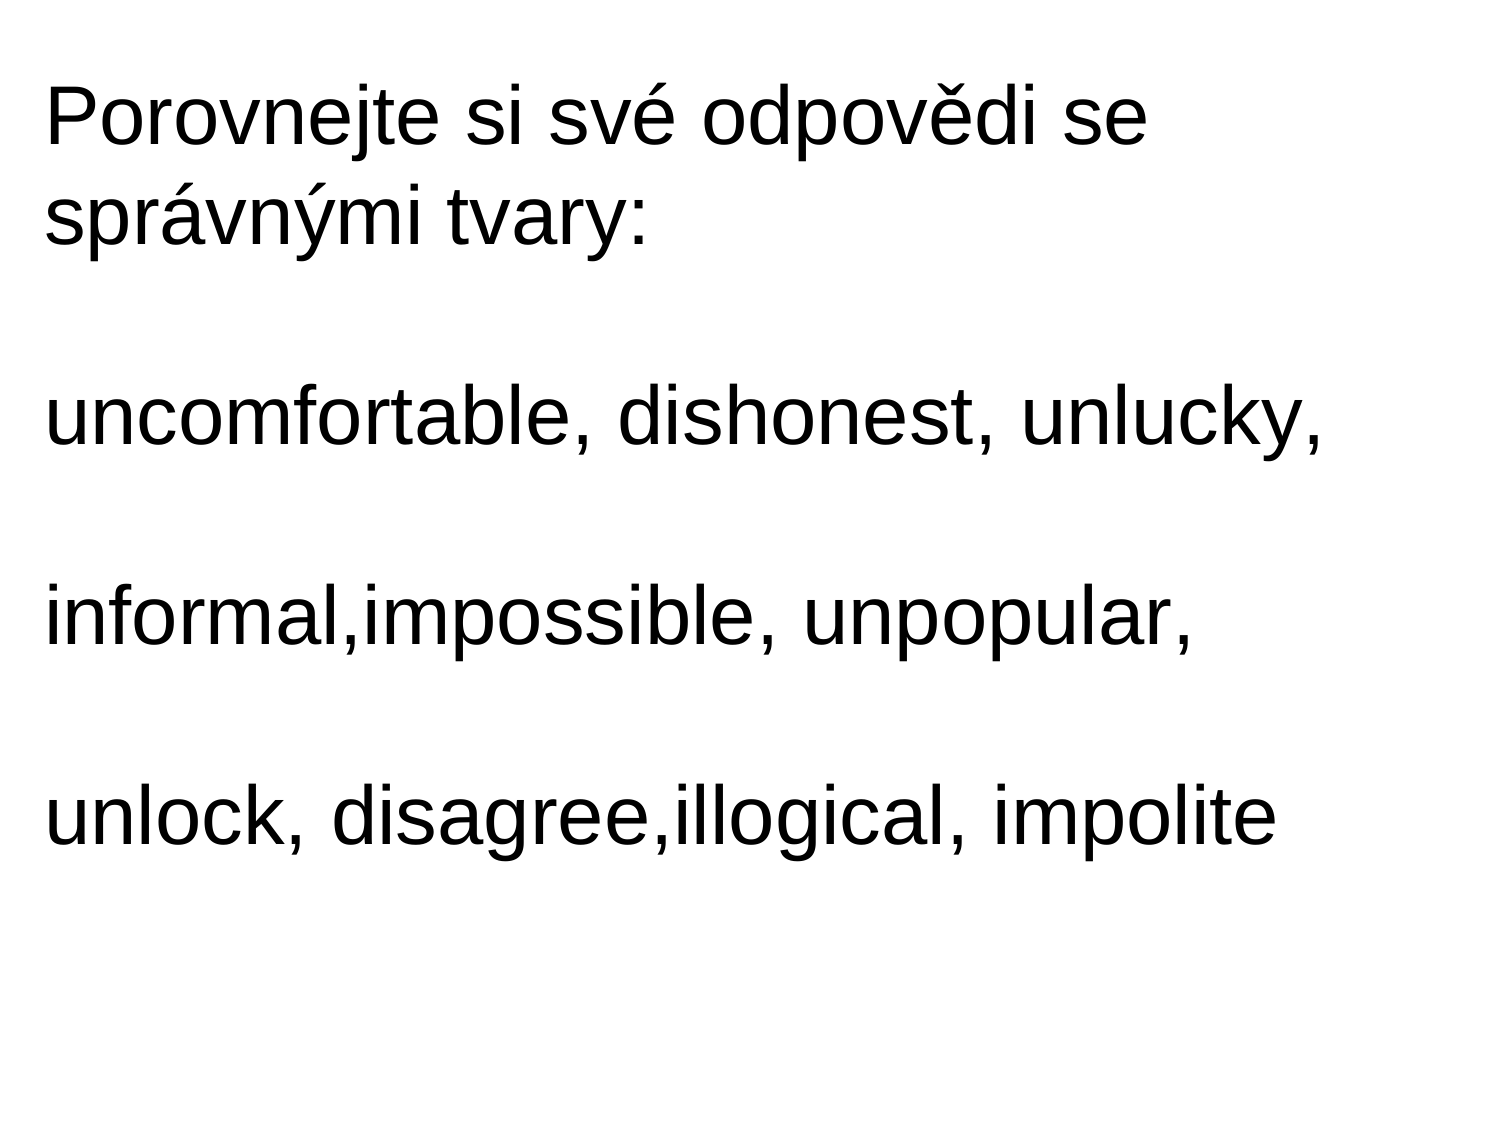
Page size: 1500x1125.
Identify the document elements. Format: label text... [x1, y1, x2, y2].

text_box Porovnejte si své odpovědi se správnými tvary: uncomfortable, dishonest, unlucky, informal,impossible, unpopular, unlock, disagree,illogical, impolite [29, 53, 1471, 869]
